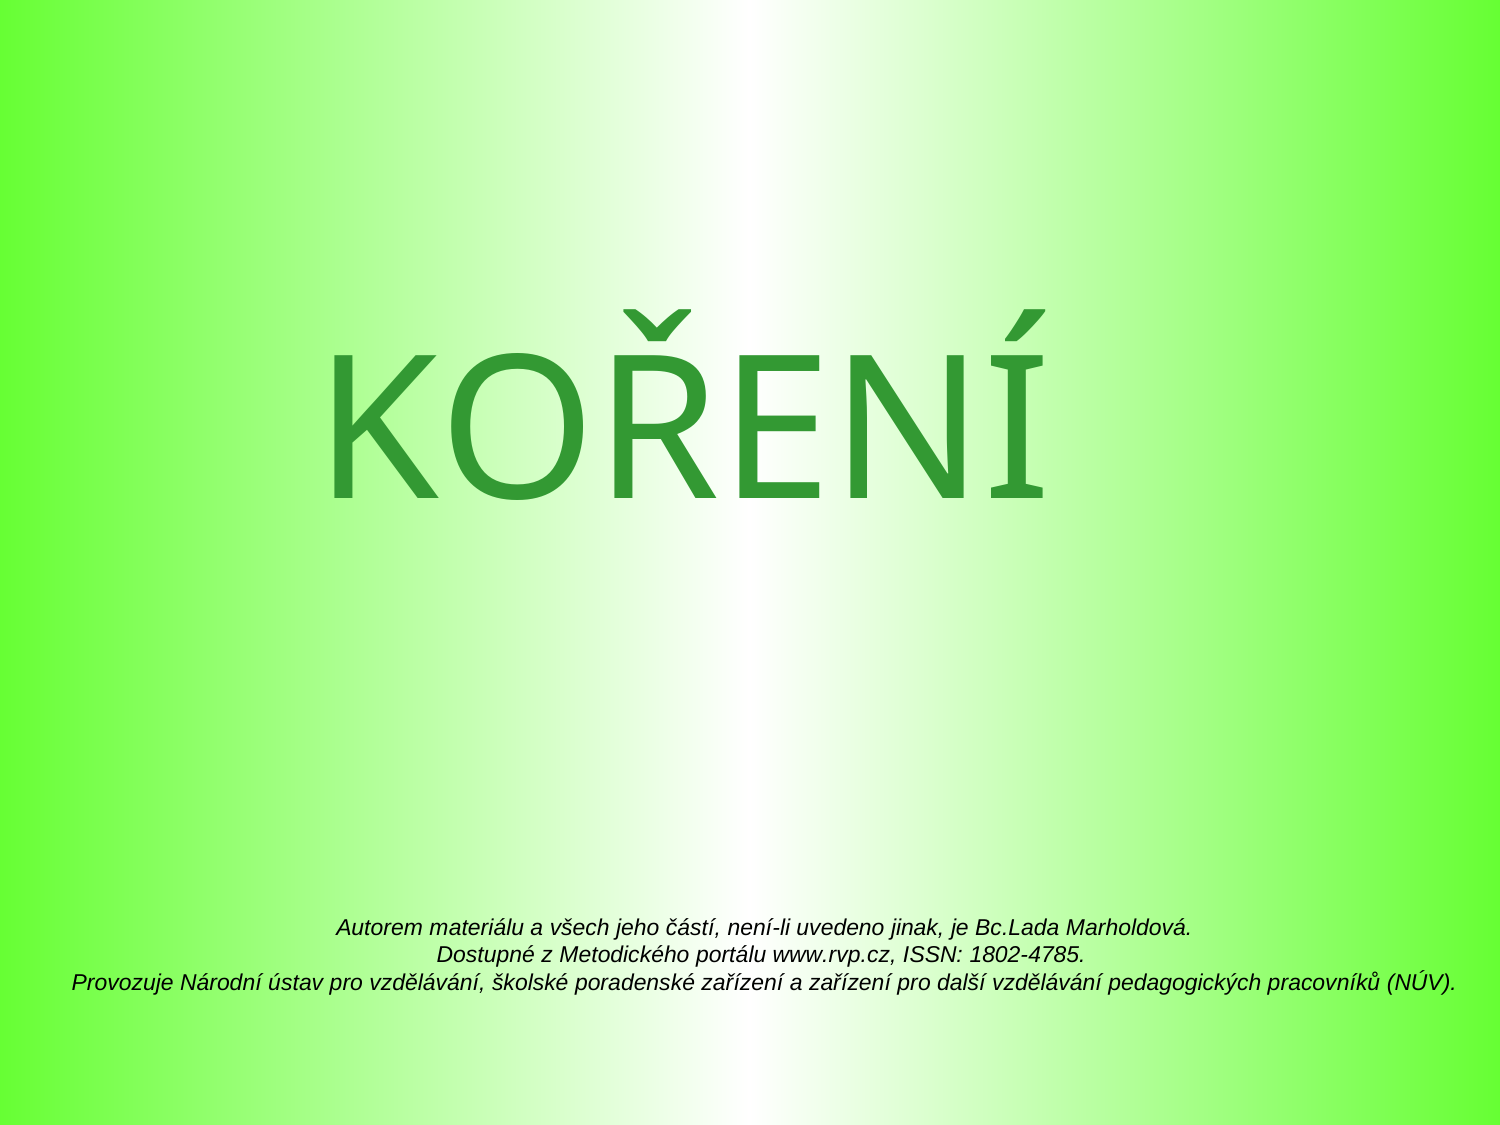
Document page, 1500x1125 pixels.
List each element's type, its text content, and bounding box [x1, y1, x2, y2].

text_box Autorem materiálu a všech jeho částí, není-li uvedeno jinak, je Bc.Lada Marholdová. Dostupné z Metodického portálu www.rvp.cz, ISSN: 1802-4785. Provozuje Národní ústav pro vzdělávání, školské poradenské zařízení a zařízení pro další vzdělávání pedagogických pracovníků (NÚV). [29, 904, 1500, 1003]
text_box KOŘENÍ [301, 290, 1258, 547]
title [487, 299, 1476, 663]
